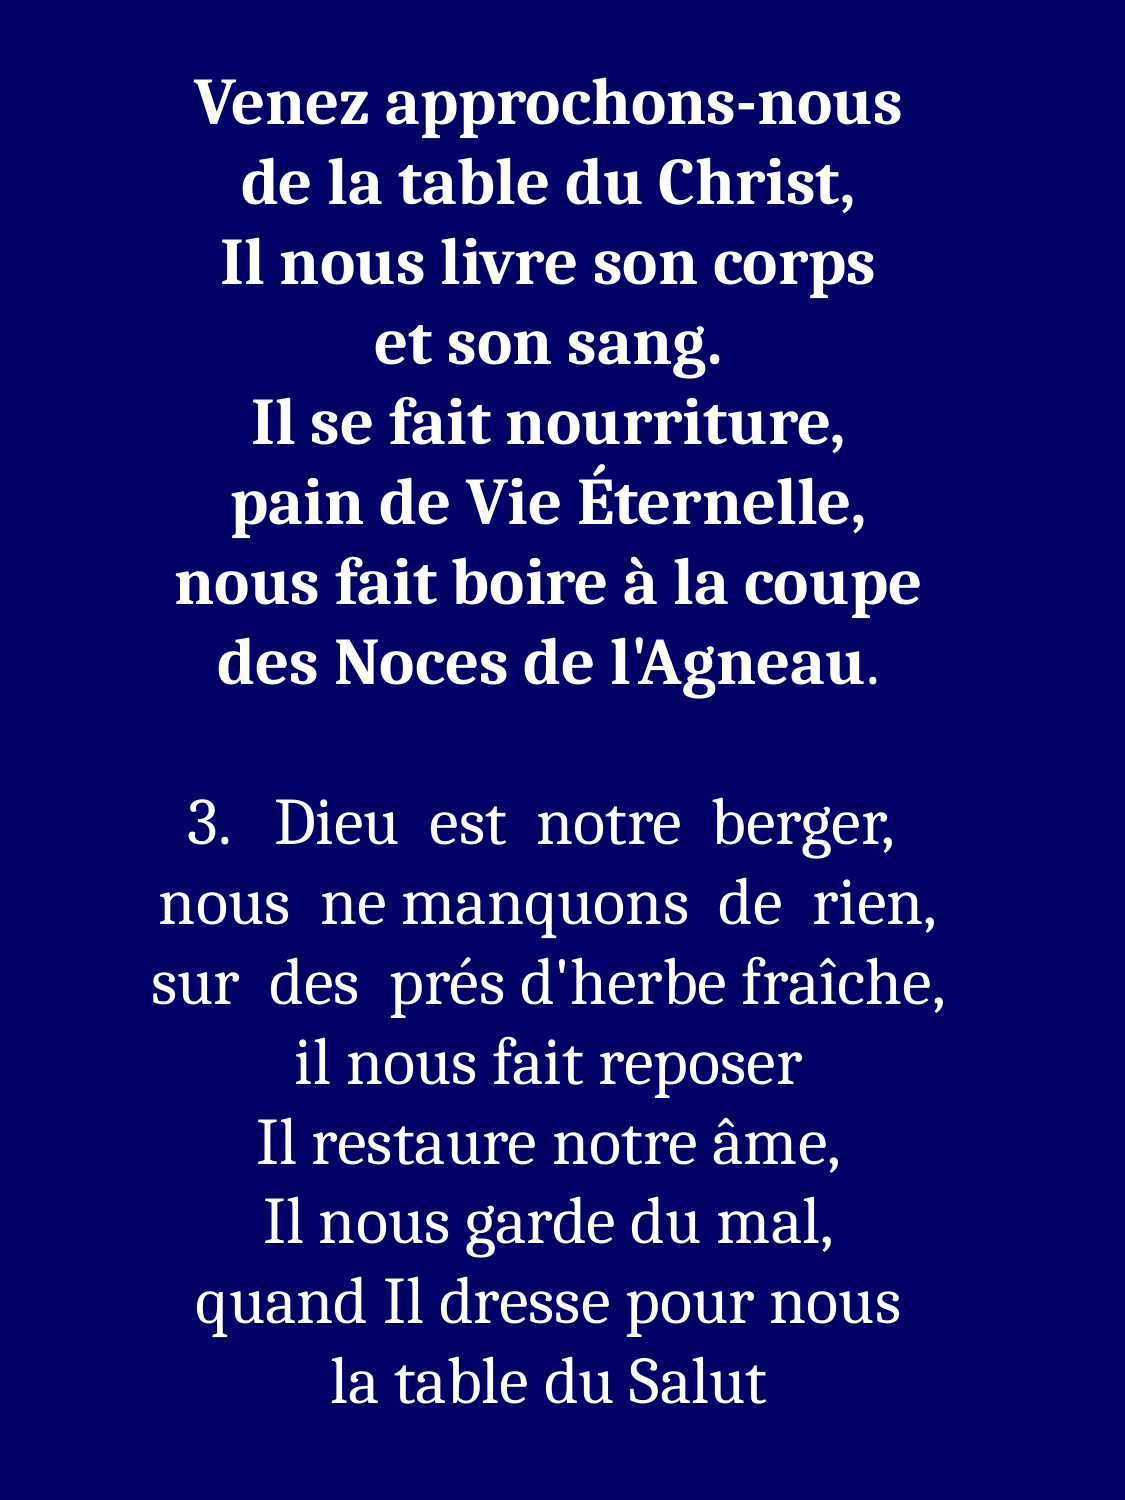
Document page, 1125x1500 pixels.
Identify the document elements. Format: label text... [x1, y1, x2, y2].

text_box Venez approchons-nous de la table du Christ, Il nous livre son corps et son sang. Il se fait nourriture, pain de Vie Éternelle, nous fait boire à la coupe des Noces de l'Agneau. 3. Dieu est notre berger, nous ne manquons de rien, sur des prés d'herbe fraîche, il nous fait reposer Il restaure notre âme, Il nous garde du mal, quand Il dresse pour nous la table du Salut [0, 50, 1125, 1500]
